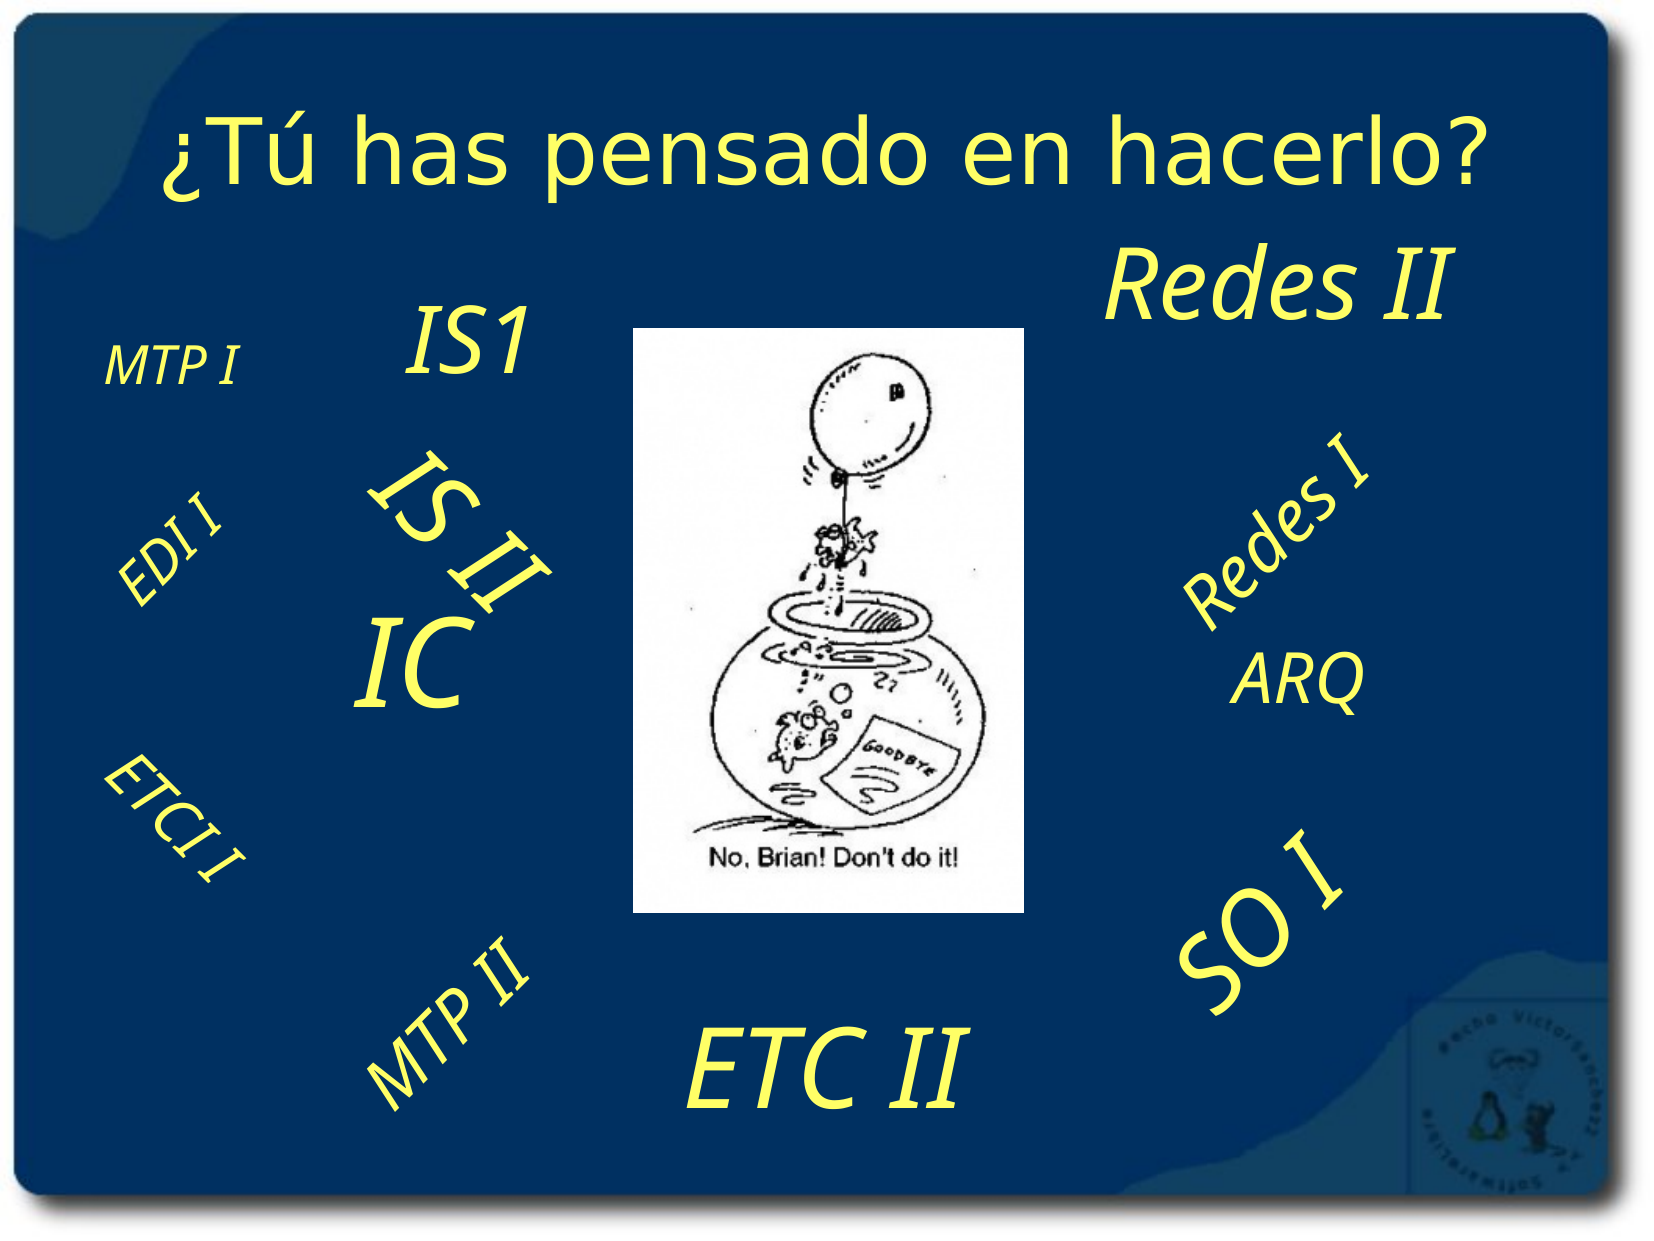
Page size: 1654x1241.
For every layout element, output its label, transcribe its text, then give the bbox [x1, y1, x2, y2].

text_box SO I [1122, 767, 1421, 1067]
text_box EDI I [80, 442, 281, 643]
text_box MTP I [88, 318, 281, 415]
text_box ARQ [1219, 620, 1407, 742]
text_box IS1 [354, 265, 591, 473]
text_box ETCI I [67, 714, 308, 955]
text_box Redes I [1122, 382, 1430, 691]
picture [0, 0, 1654, 1241]
text_box Redes II [1062, 250, 1490, 370]
text_box ETC II [667, 980, 1060, 1165]
text_box IC [295, 565, 532, 768]
title ¿Tú has pensado en hacerlo? [82, 56, 1571, 250]
text_box MTP II [324, 875, 601, 1152]
text_box IS II [321, 399, 624, 701]
